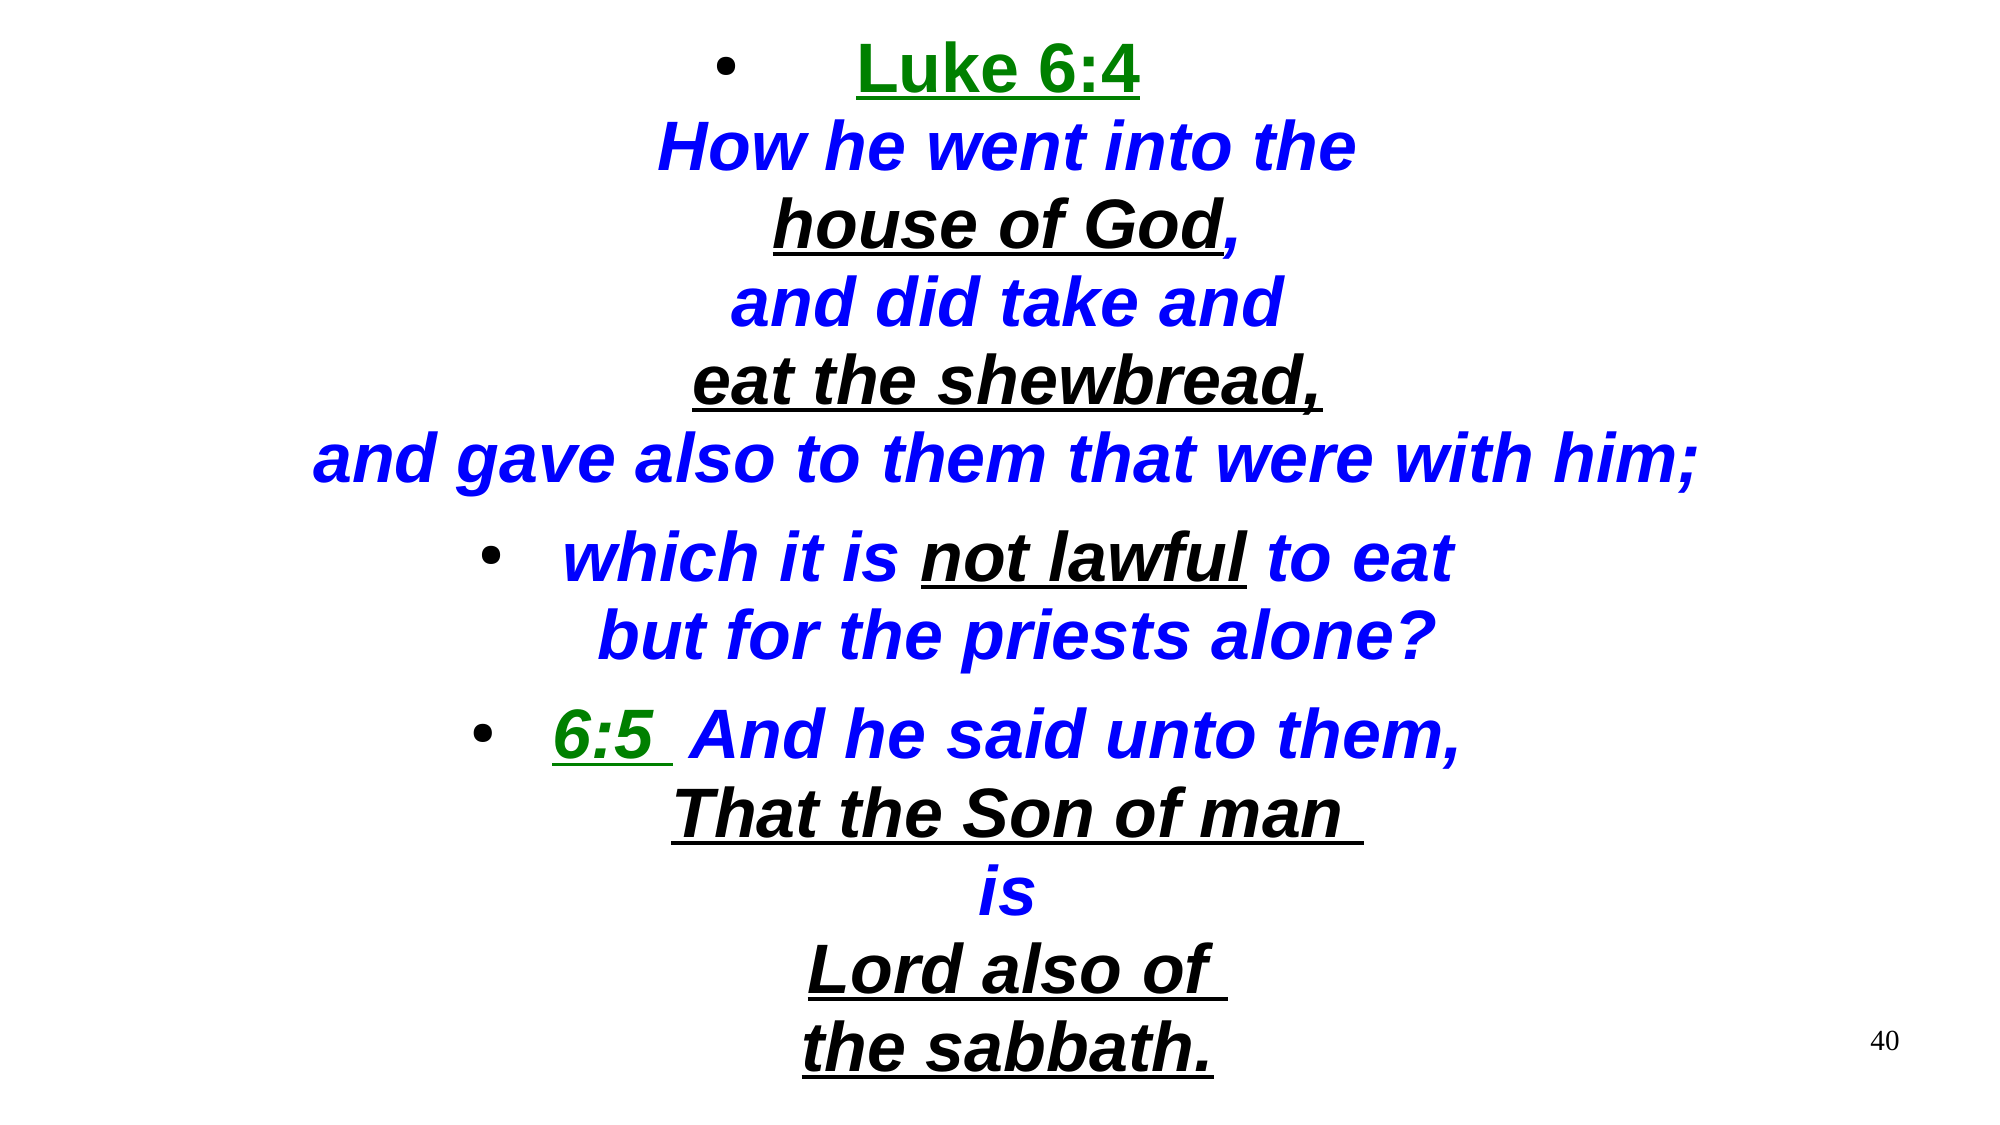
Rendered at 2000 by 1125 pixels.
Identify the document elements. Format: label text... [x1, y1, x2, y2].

list Luke 6:4 How he went into the house of God, and did take and eat the shewbread, and gave also to them that were with him; which it is not lawful to eat but for the priests alone? 6:5 And he said unto them, That the Son of man is Lord also of the sabbath. [38, 29, 1970, 1093]
